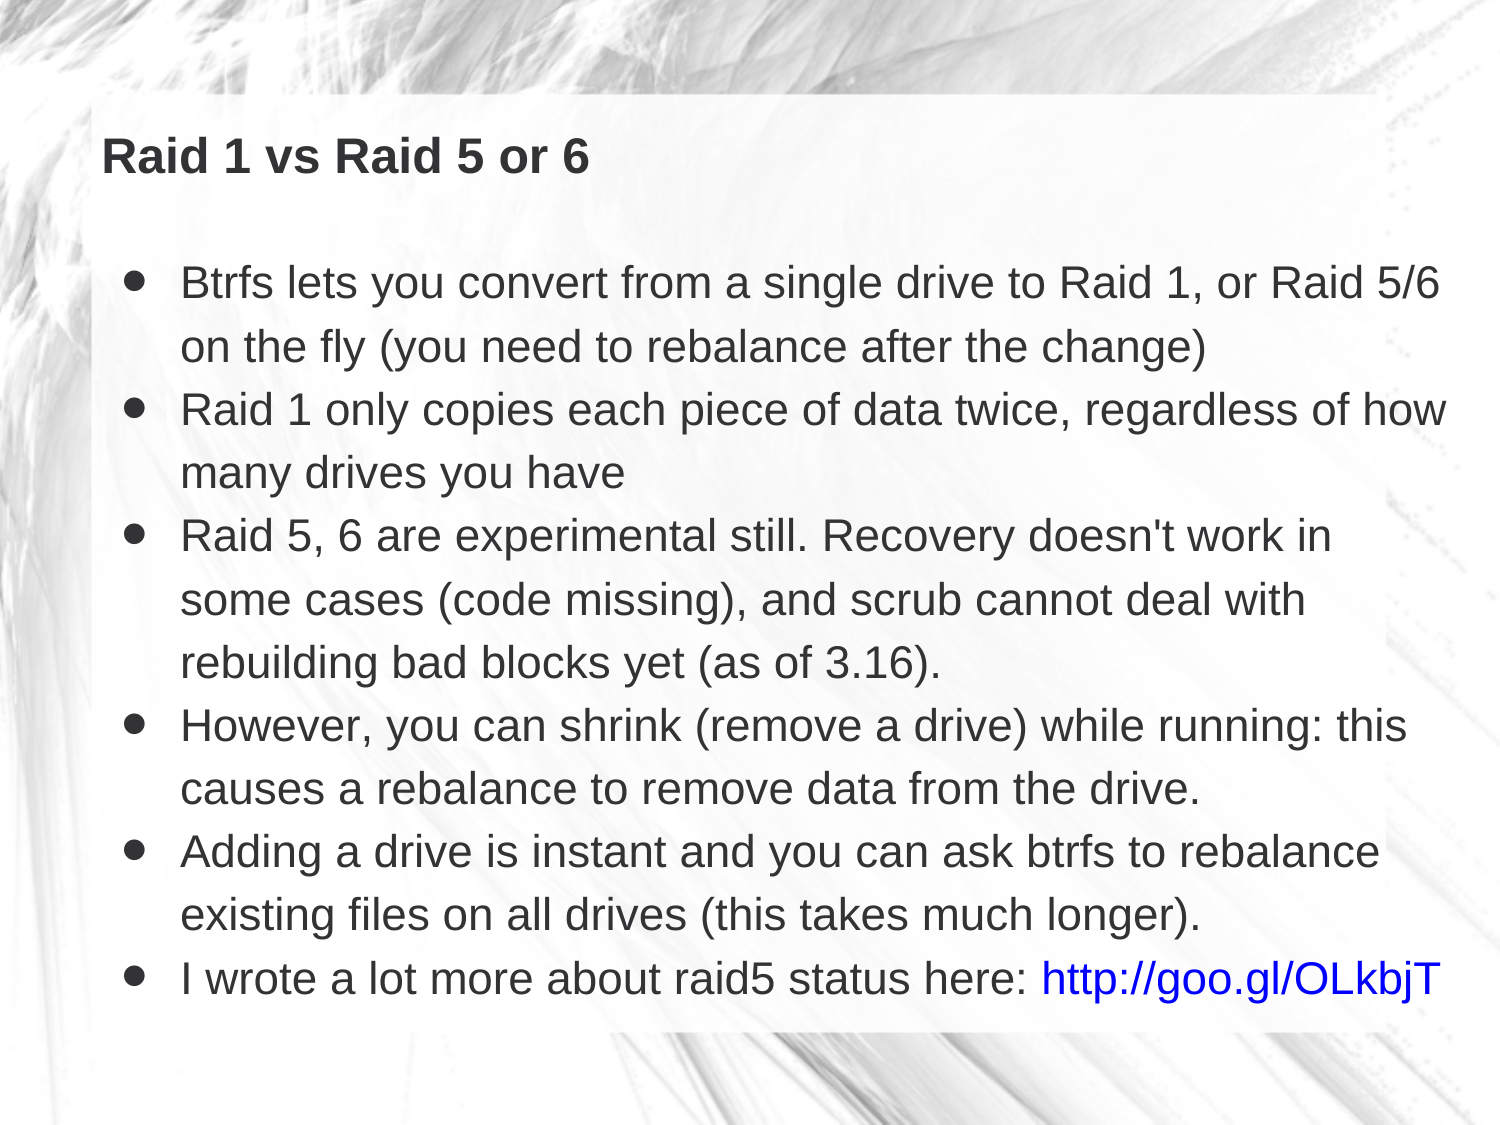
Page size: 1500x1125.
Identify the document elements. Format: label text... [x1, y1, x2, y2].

list Btrfs lets you convert from a single drive to Raid 1, or Raid 5/6 on the fly (you need to rebalance after the change) Raid 1 only copies each piece of data twice, regardless of how many drives you have Raid 5, 6 are experimental still. Recovery doesn't work in some cases (code missing), and scrub cannot deal with rebuilding bad blocks yet (as of 3.16). However, you can shrink (remove a drive) while running: this causes a rebalance to remove data from the drive. Adding a drive is instant and you can ask btrfs to rebalance existing files on all drives (this takes much longer). I wrote a lot more about raid5 status here: http://goo.gl/OLkbjT [90, 229, 1471, 1036]
picture [0, 0, 1500, 1125]
title Raid 1 vs Raid 5 or 6 [61, 108, 1412, 205]
